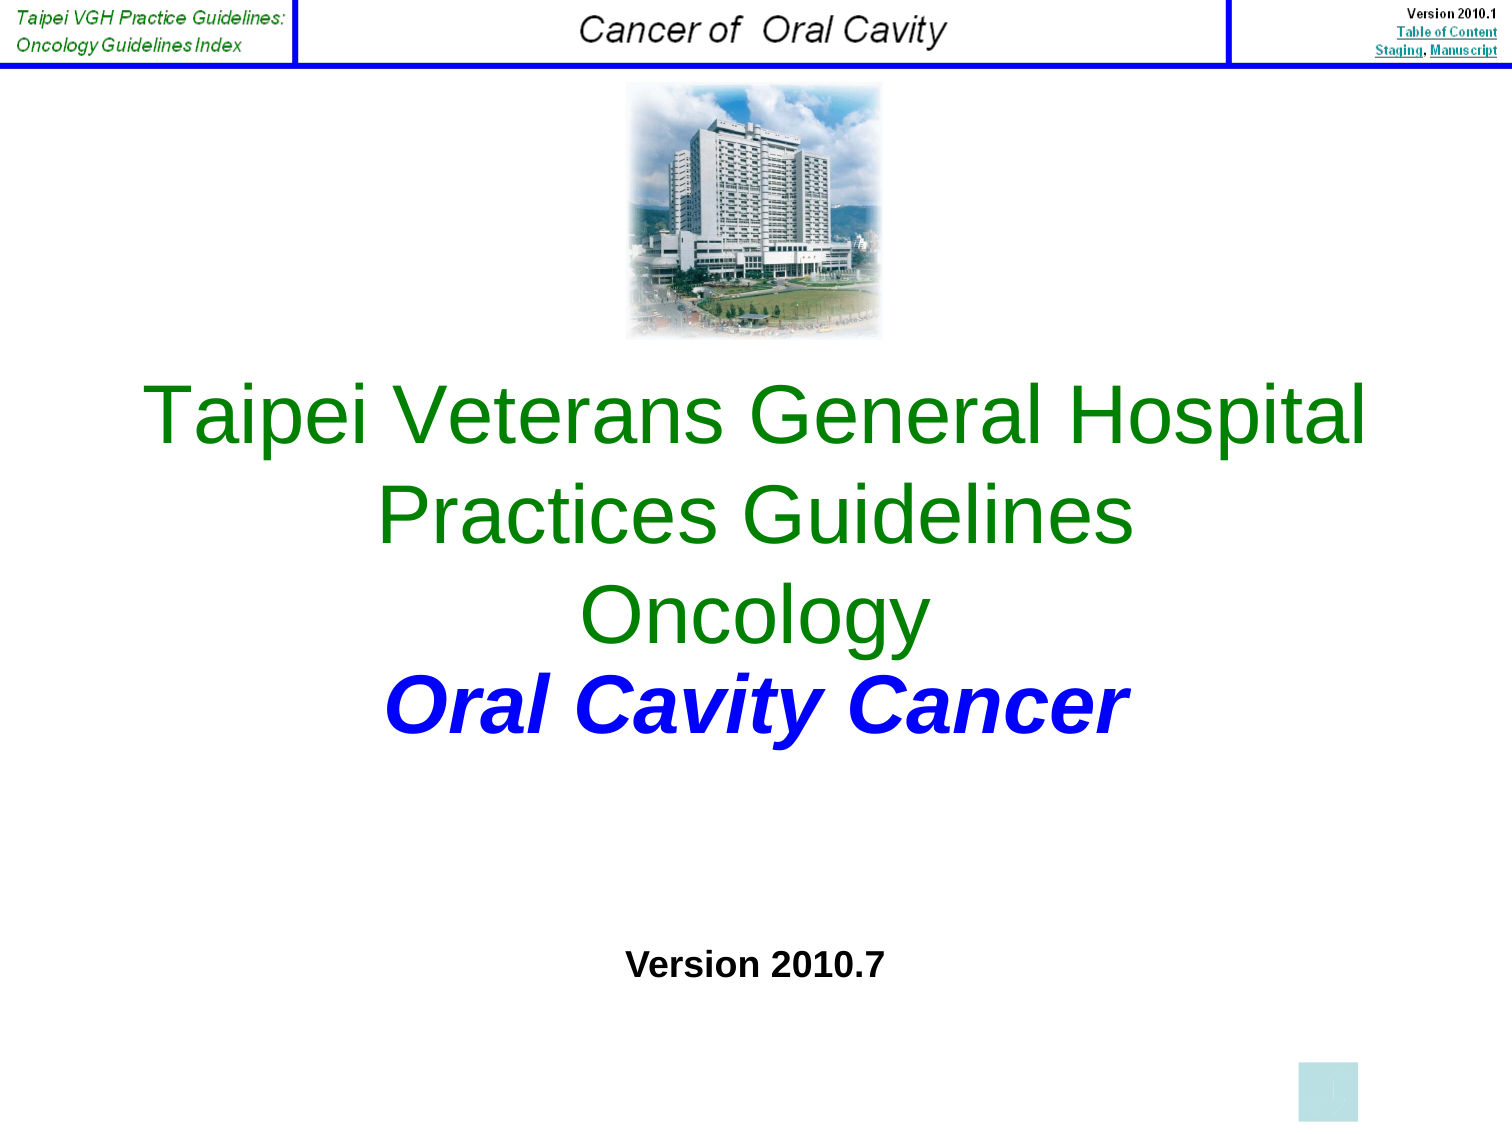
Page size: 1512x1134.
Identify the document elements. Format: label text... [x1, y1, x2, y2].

text_box Version 2010.7 [610, 933, 901, 993]
picture [626, 82, 883, 340]
title Taipei Veterans General Hospital Practices Guidelines Oncology [113, 352, 1399, 596]
subtitle Oral Cavity Cancer [226, 642, 1286, 933]
